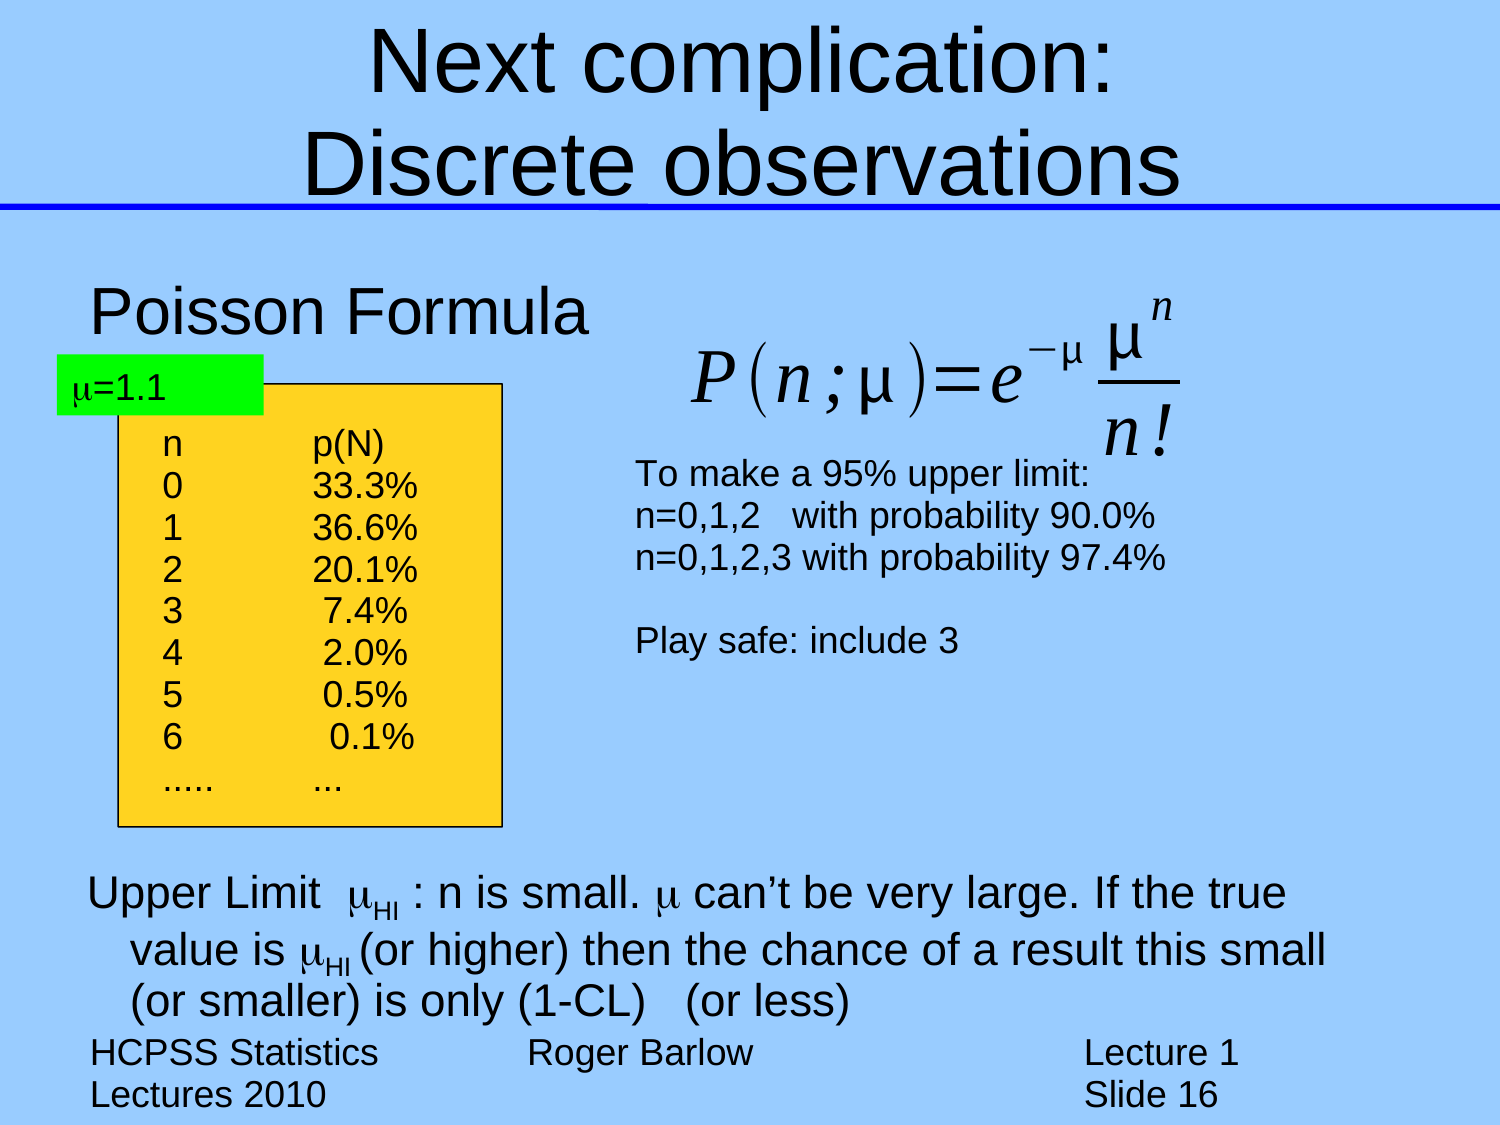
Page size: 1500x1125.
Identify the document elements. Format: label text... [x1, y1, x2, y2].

list Poisson Formula [75, 262, 1426, 1006]
text_box =1.1 [56, 354, 264, 416]
title Next complication: Discrete observations [67, 0, 1418, 224]
text_box [118, 383, 503, 827]
text_box n p(N) 0 33.3% 1 36.6% 2 20.1% 3 7.4% 4 2.0% 5 0.5% 6 0.1% ..... ... [147, 413, 473, 807]
chart [679, 277, 1191, 442]
text_box To make a 95% upper limit: n=0,1,2 with probability 90.0% n=0,1,2,3 with probability 97.4% Play safe: include 3 [620, 442, 1329, 711]
text_box Upper Limit HI : n is small.  can’t be very large. If the true value is HI (or higher) then the chance of a result this small (or smaller) is only (1-CL) (or less) [59, 856, 1410, 1125]
